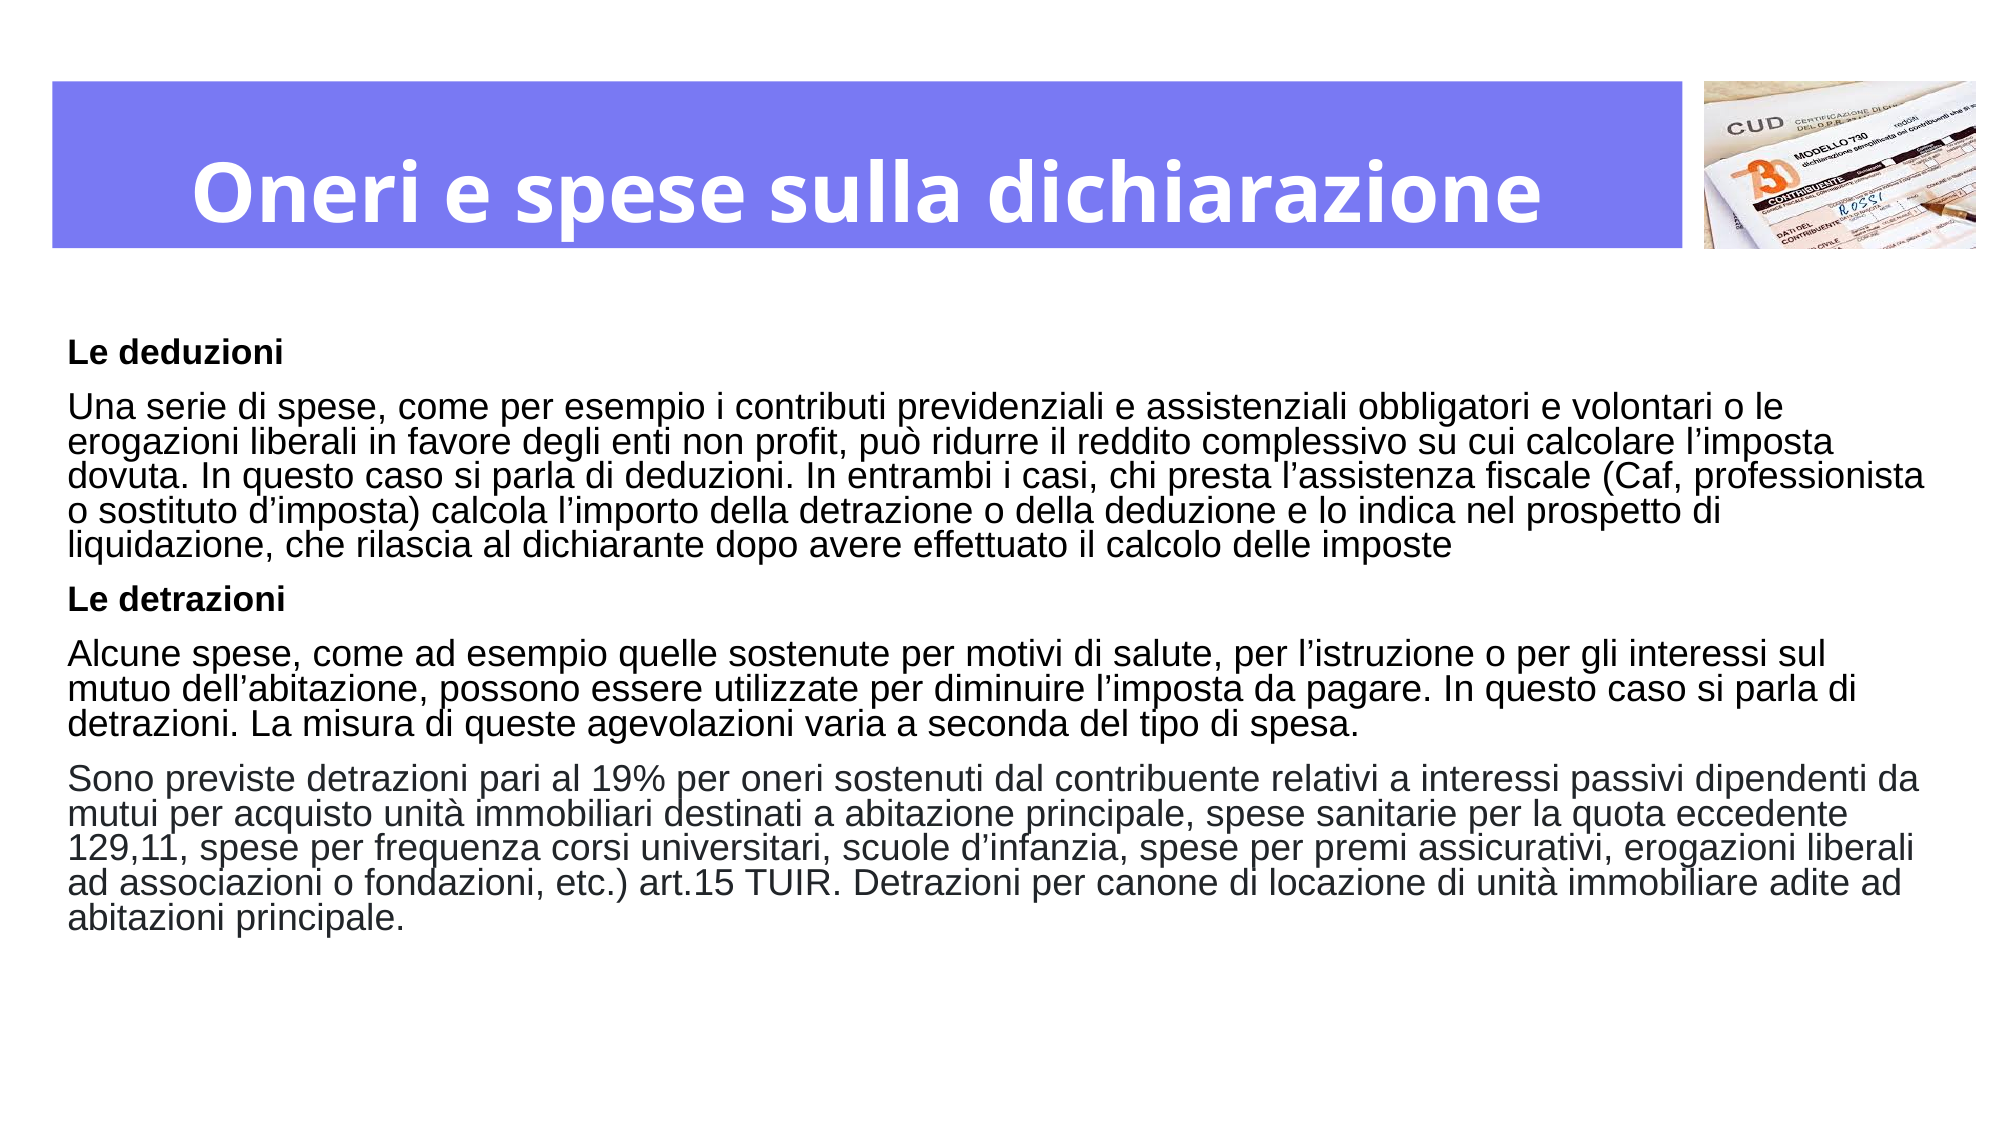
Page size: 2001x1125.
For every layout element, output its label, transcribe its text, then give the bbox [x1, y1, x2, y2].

subtitle Le deduzioni Una serie di spese, come per esempio i contributi previdenziali e assistenziali obbligatori e volontari o le erogazioni liberali in favore degli enti non profit, può ridurre il reddito complessivo su cui calcolare l’imposta dovuta. In questo caso si parla di deduzioni. In entrambi i casi, chi presta l’assistenza fiscale (Caf, professionista o sostituto d’imposta) calcola l’importo della detrazione o della deduzione e lo indica nel prospetto di liquidazione, che rilascia al dichiarante dopo avere effettuato il calcolo delle imposte Le detrazioni Alcune spese, come ad esempio quelle sostenute per motivi di salute, per l’istruzione o per gli interessi sul mutuo dell’abitazione, possono essere utilizzate per diminuire l’imposta da pagare. In questo caso si parla di detrazioni. La misura di queste agevolazioni varia a seconda del tipo di spesa. Sono previste detrazioni pari al 19% per oneri sostenuti dal contribuente relativi a interessi passivi dipendenti da mutui per acquisto unità immobiliari destinati a abitazione principale, spese sanitarie per la quota eccedente 129,11, spese per frequenza corsi universitari, scuole d’infanzia, spese per premi assicurativi, erogazioni liberali ad associazioni o fondazioni, etc.) art.15 TUIR. Detrazioni per canone di locazione di unità immobiliare adite ad abitazioni principale. [52, 330, 1945, 1070]
title Oneri e spese sulla dichiarazione [52, 81, 1683, 249]
picture [1704, 81, 1976, 249]
